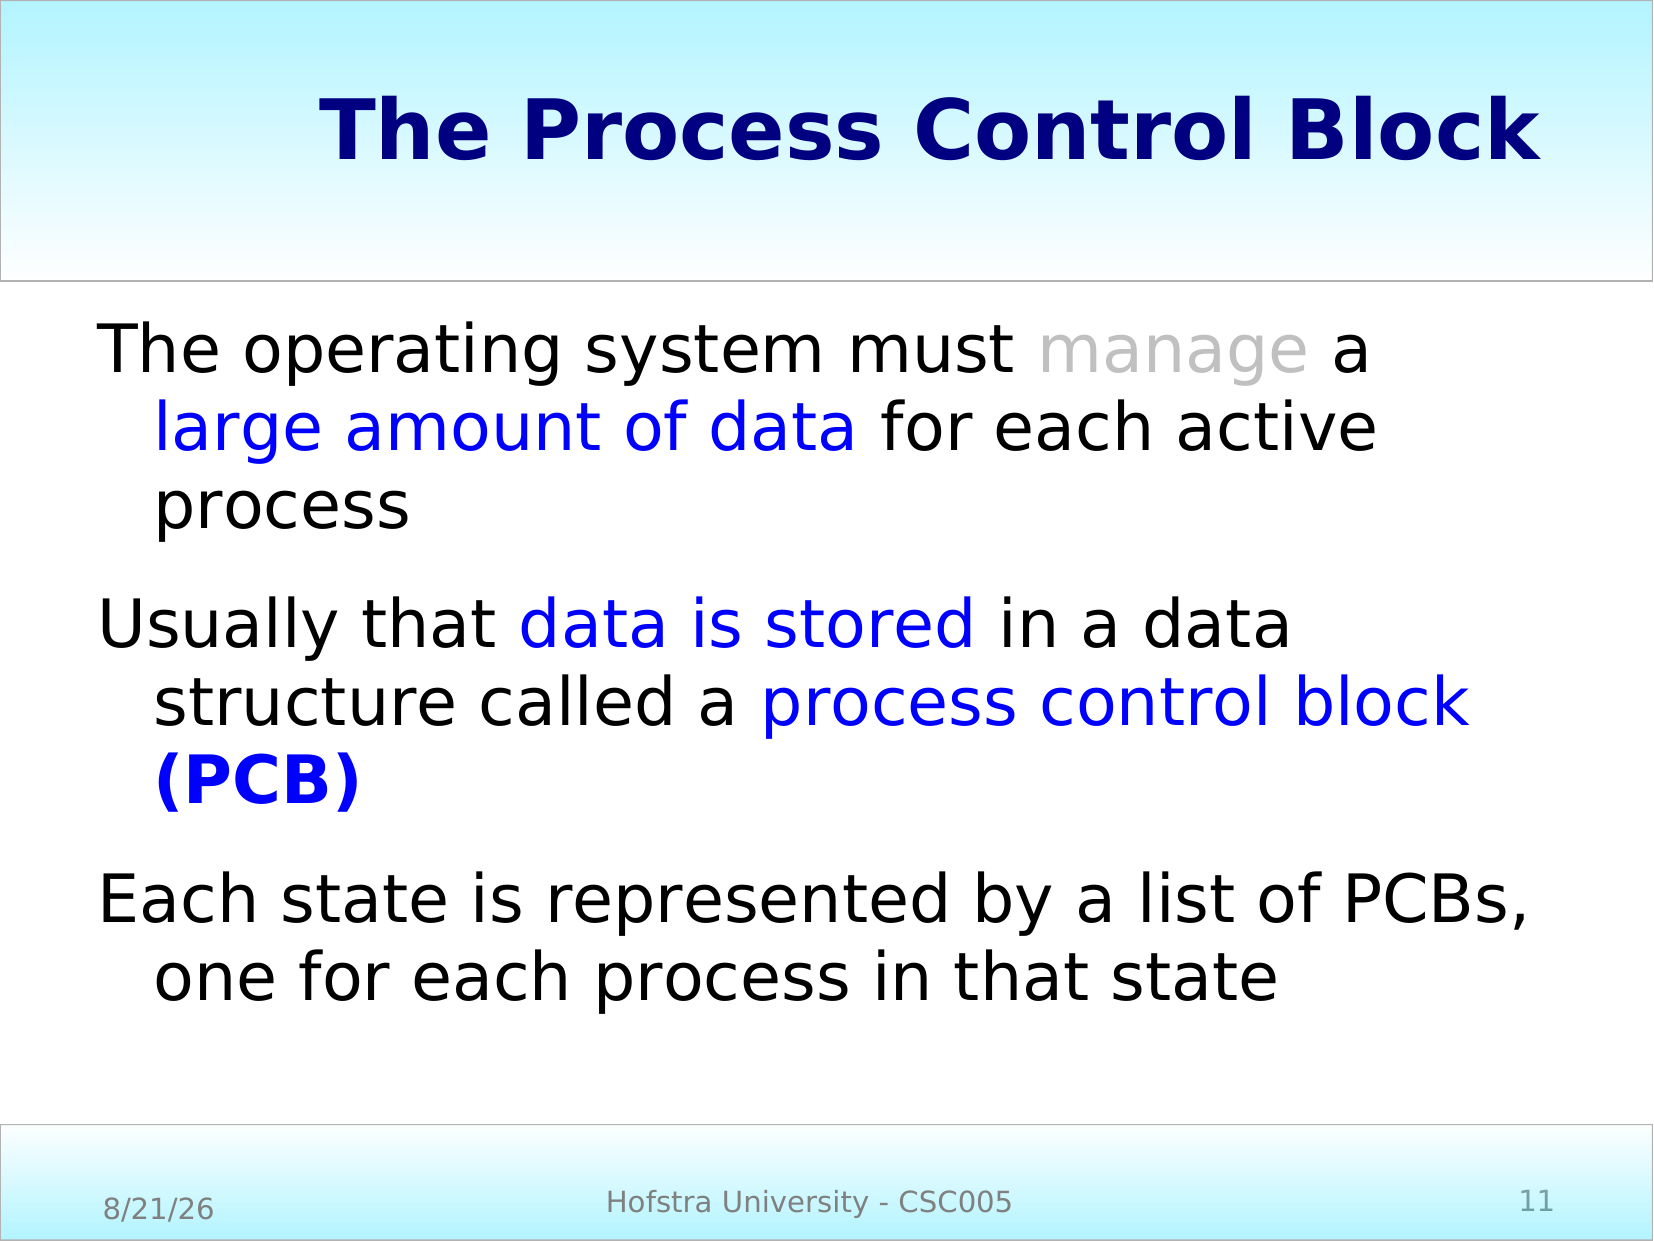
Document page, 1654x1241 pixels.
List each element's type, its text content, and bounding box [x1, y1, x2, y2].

list The operating system must manage a large amount of data for each active process Usually that data is stored in a data structure called a process control block (PCB) Each state is represented by a list of PCBs, one for each process in that state [82, 303, 1571, 1206]
title The Process Control Block [247, 12, 1612, 250]
